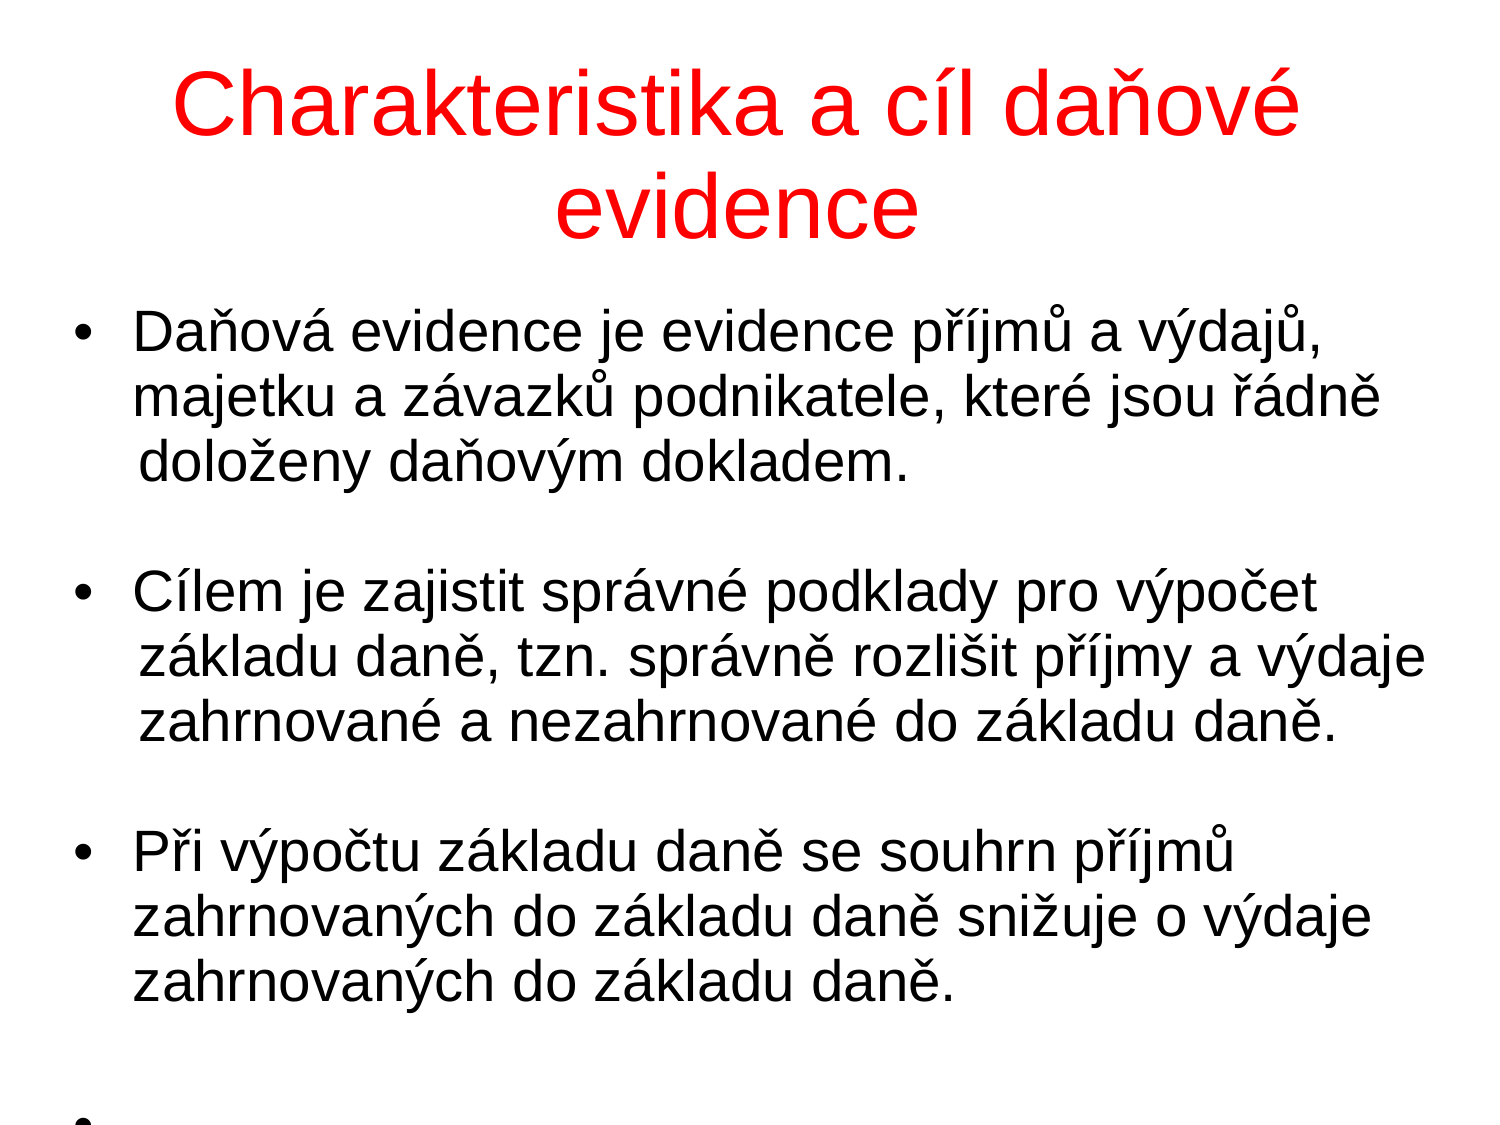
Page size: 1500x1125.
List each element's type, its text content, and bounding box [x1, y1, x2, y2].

title Charakteristika a cíl daňové evidence [64, 37, 1412, 273]
list Daňová evidence je evidence příjmů a výdajů, majetku a závazků podnikatele, které jsou řádně doloženy daňovým dokladem. Cílem je zajistit správné podklady pro výpočet základu daně, tzn. správně rozlišit příjmy a výdaje zahrnované a nezahrnované do základu daně. Při výpočtu základu daně se souhrn příjmů zahrnovaných do základu daně snižuje o výdaje zahrnovaných do základu daně. [53, 290, 1459, 1125]
